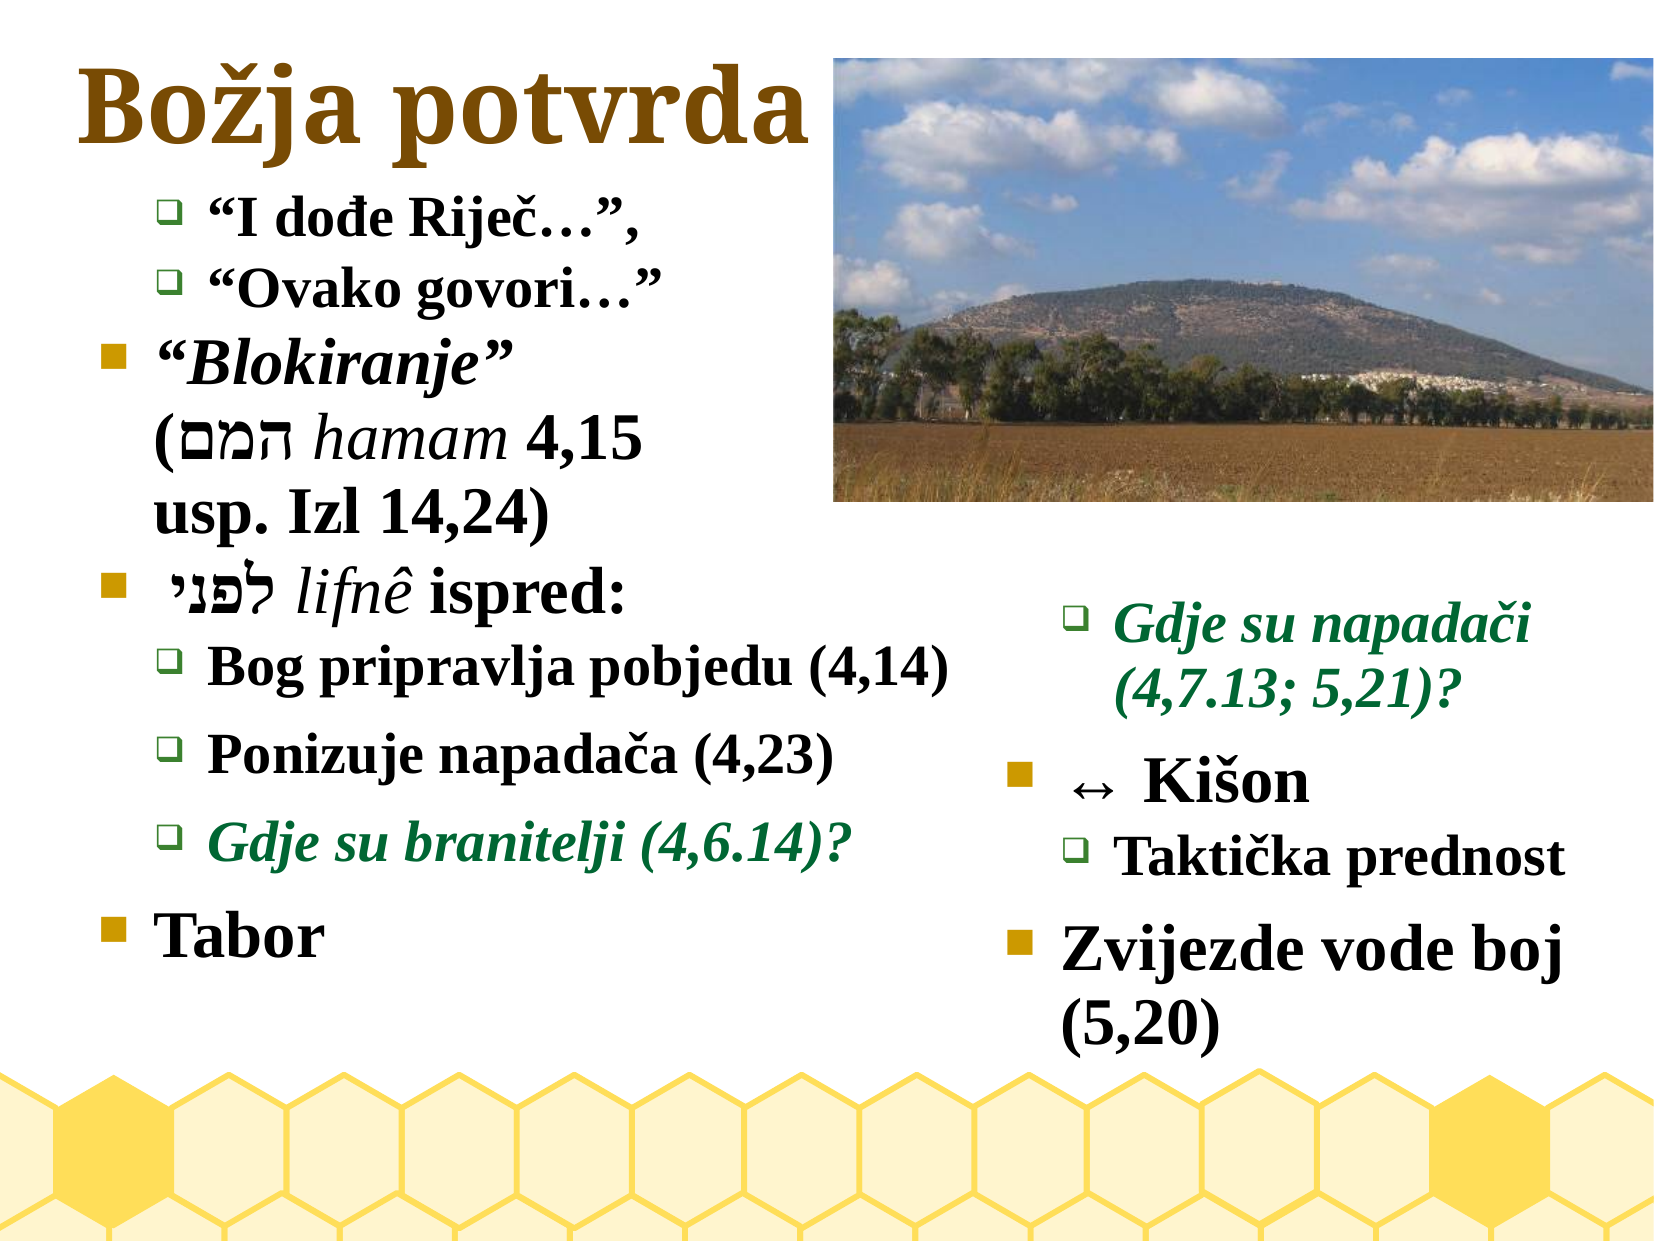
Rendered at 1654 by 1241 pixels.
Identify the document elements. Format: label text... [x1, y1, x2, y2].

title Božja potvrda [76, 0, 1565, 208]
picture [833, 58, 1654, 502]
list “I dođe Riječ…”, “Ovako govori…” “Blokiranje” (המם hamam 4,15 usp. Izl 14,24) לפני lifnê ispred: Bog pripravlja pobjedu (4,14) Ponizuje napadača (4,23) Gdje su branitelji (4,6.14)? Tabor [82, 177, 975, 1093]
list Gdje su napadači (4,7.13; 5,21)? ↔ Kišon Taktička prednost Zvijezde vode boj (5,20) [1003, 590, 1654, 1063]
